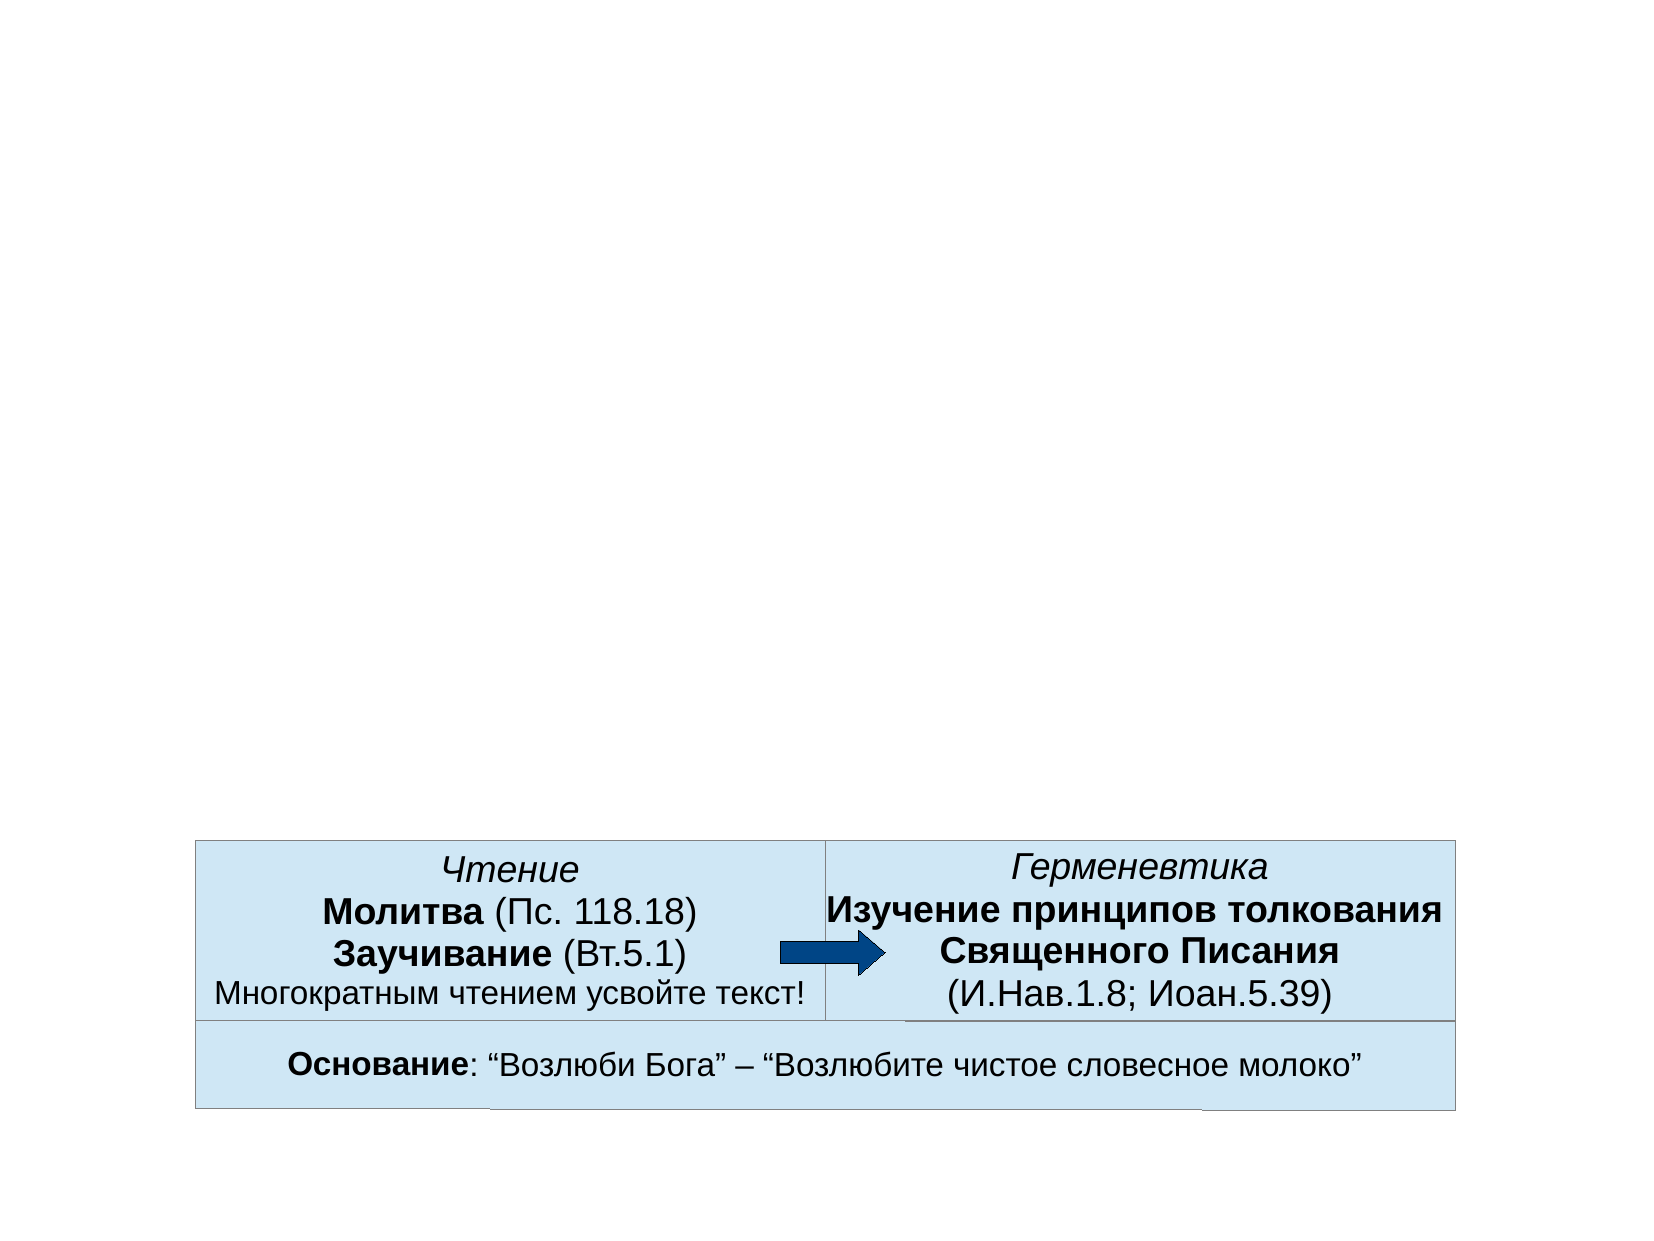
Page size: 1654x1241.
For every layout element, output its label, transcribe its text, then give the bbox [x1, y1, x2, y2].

text_box Чтение Молитва (Пс. 118.18) Заучивание (Вт.5.1) Многократным чтением усвойте текст! [195, 840, 825, 1021]
text_box [780, 930, 886, 976]
text_box Основание: “Возлюби Бога” – “Возлюбите чистое словесное молоко” [195, 1021, 1456, 1111]
text_box Герменевтика Изучение принципов толкования Священного Писания (И.Нав.1.8; Иоан.5.39) [825, 840, 1456, 1021]
